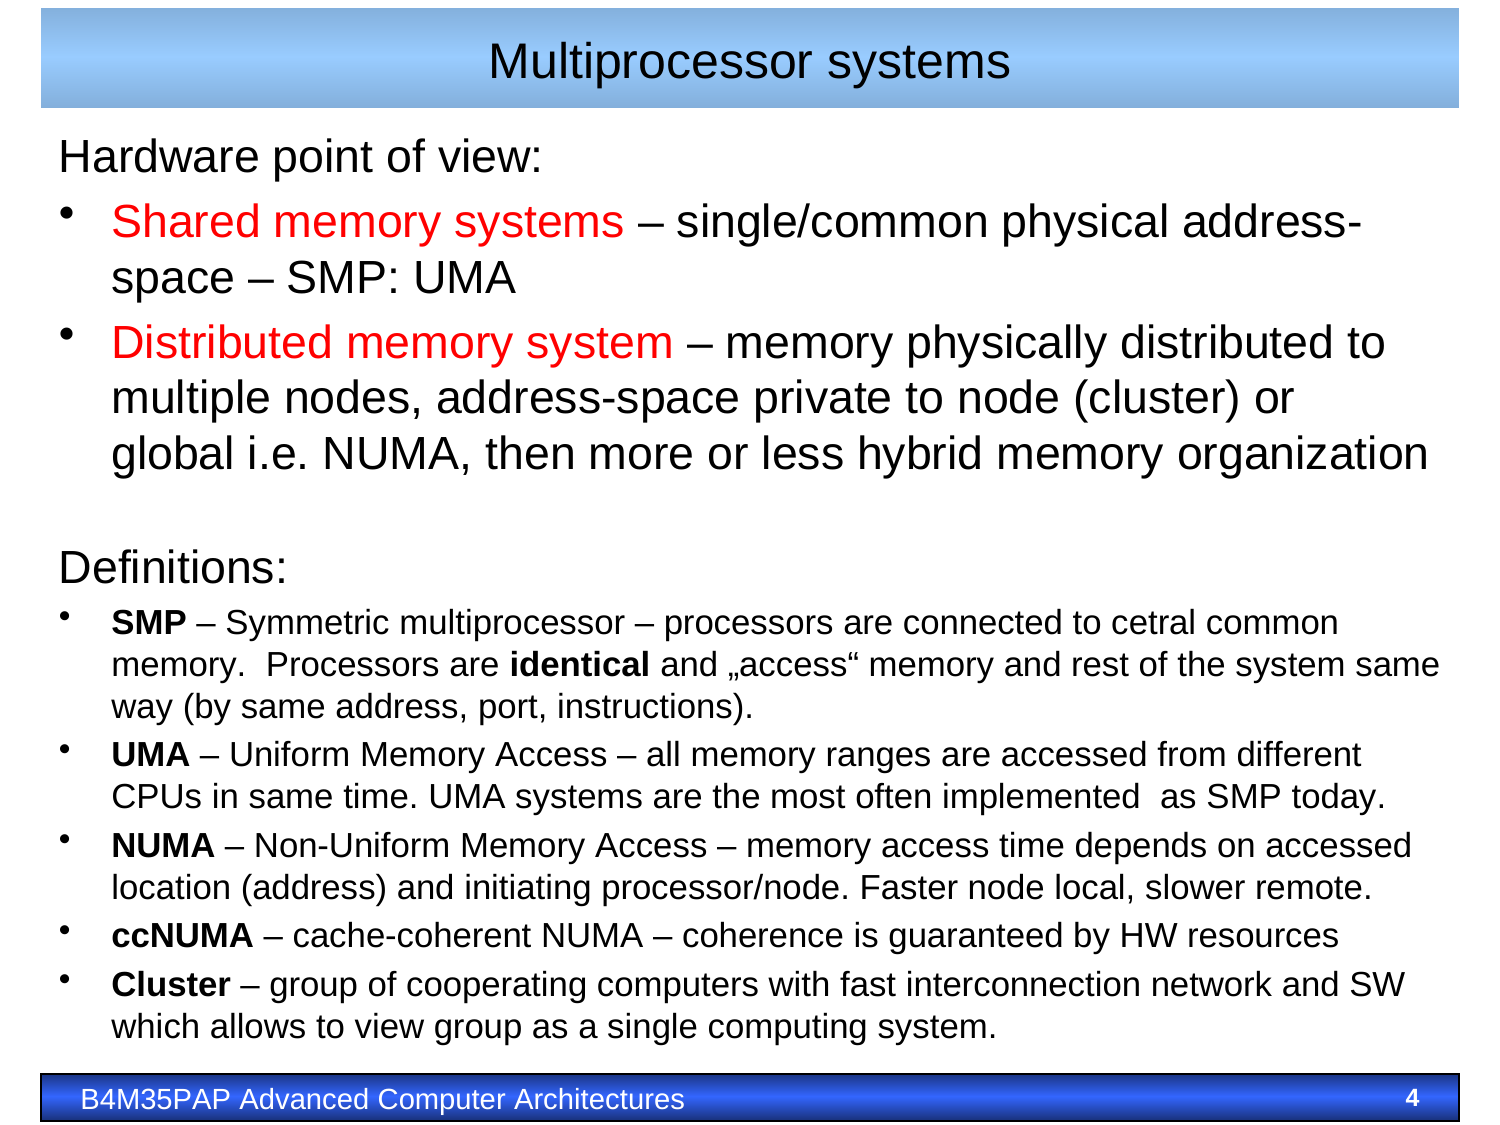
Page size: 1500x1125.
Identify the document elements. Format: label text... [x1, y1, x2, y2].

list Hardware point of view: Shared memory systems – single/common physical address-space – SMP: UMA Distributed memory system – memory physically distributed to multiple nodes, address-space private to node (cluster) or global i.e. NUMA, then more or less hybrid memory organization Definitions: SMP – Symmetric multiprocessor – processors are connected to cetral common memory. Processors are identical and „access“ memory and rest of the system same way (by same address, port, instructions). UMA – Uniform Memory Access – all memory ranges are accessed from different CPUs in same time. UMA systems are the most often implemented as SMP today. NUMA – Non-Uniform Memory Access – memory access time depends on accessed location (address) and initiating processor/node. Faster node local, slower remote. ccNUMA – cache-coherent NUMA – coherence is guaranteed by HW resources Cluster – group of cooperating computers with fast interconnection network and SW which allows to view group as a single computing system. [44, 118, 1458, 1075]
title Multiprocessor systems [41, 8, 1459, 108]
